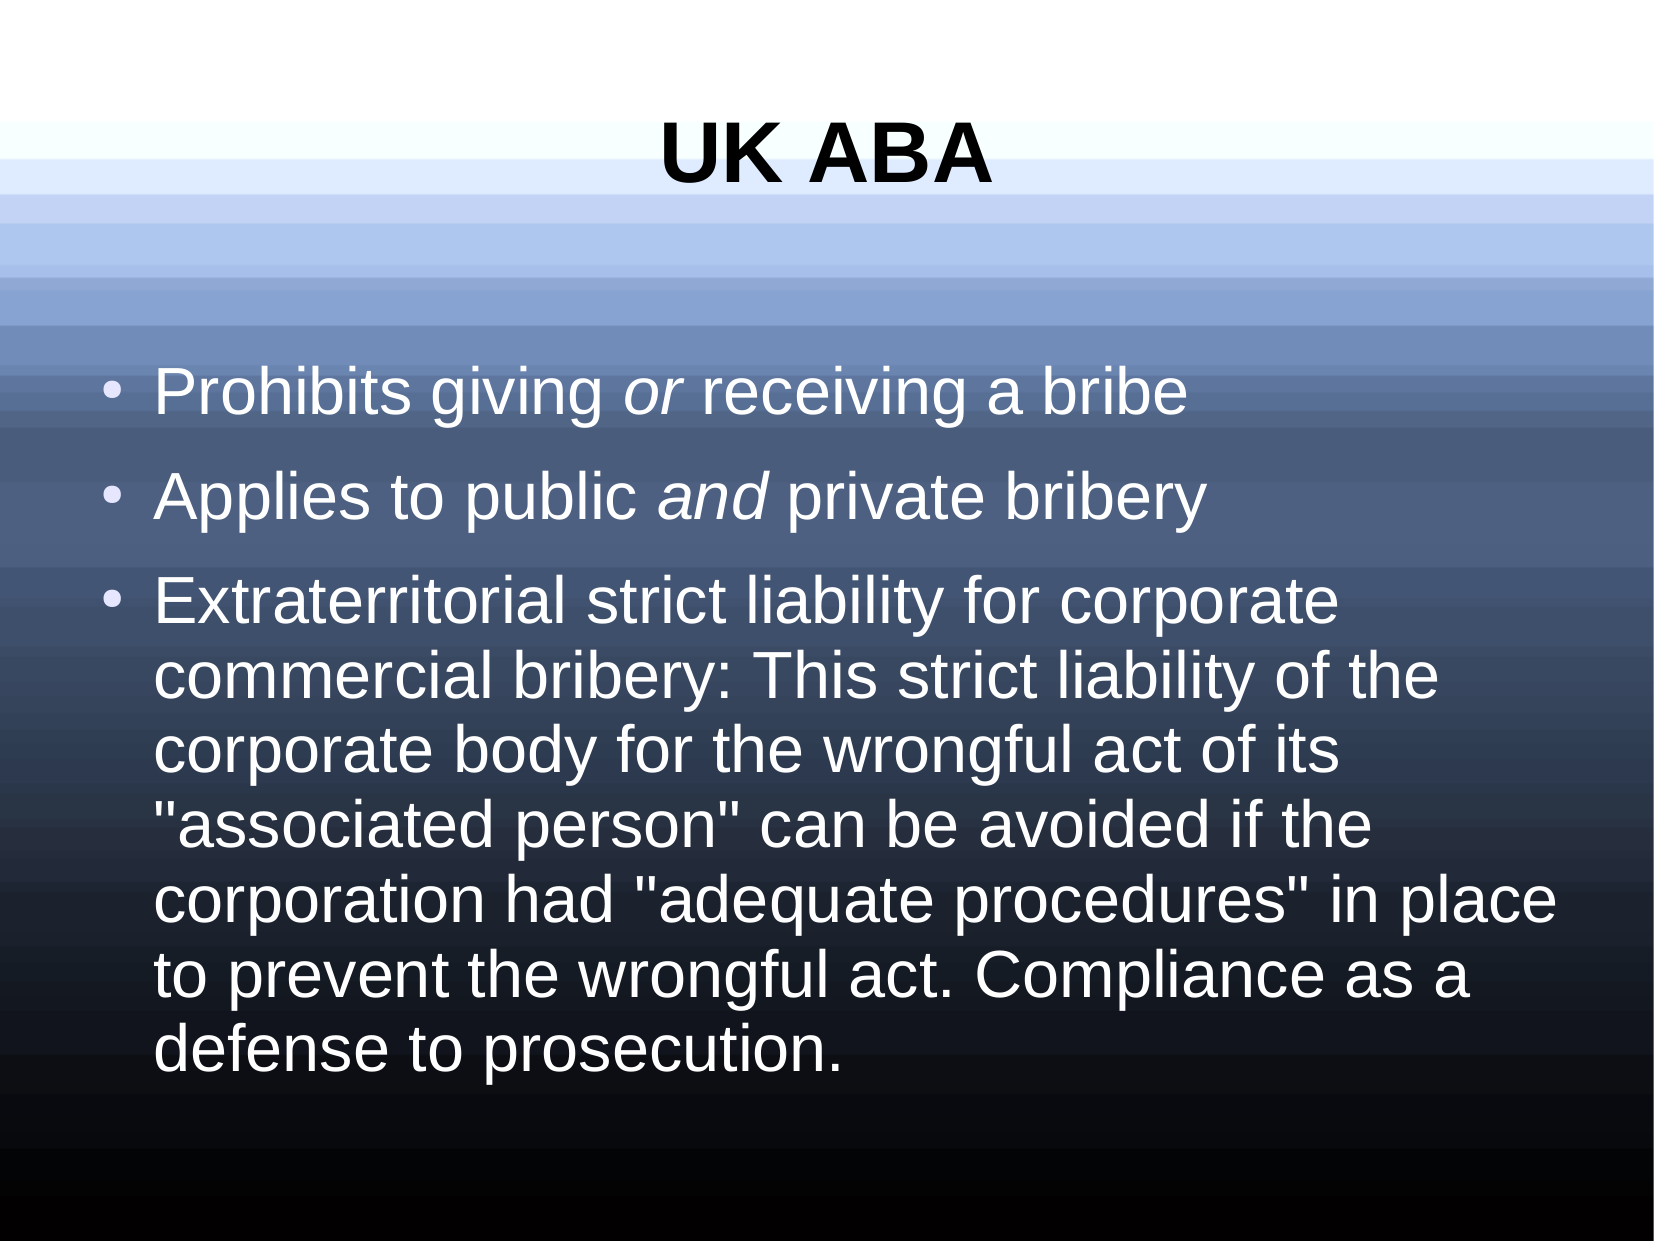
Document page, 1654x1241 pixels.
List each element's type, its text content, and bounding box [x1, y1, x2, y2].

list Prohibits giving or receiving a bribe Applies to public and private bribery Extraterritorial strict liability for corporate commercial bribery: This strict liability of the corporate body for the wrongful act of its "associated person" can be avoided if the corporation had "adequate procedures" in place to prevent the wrongful act. Compliance as a defense to prosecution. [82, 354, 1571, 1109]
title UK ABA [82, 49, 1571, 257]
picture [0, 0, 1654, 1241]
